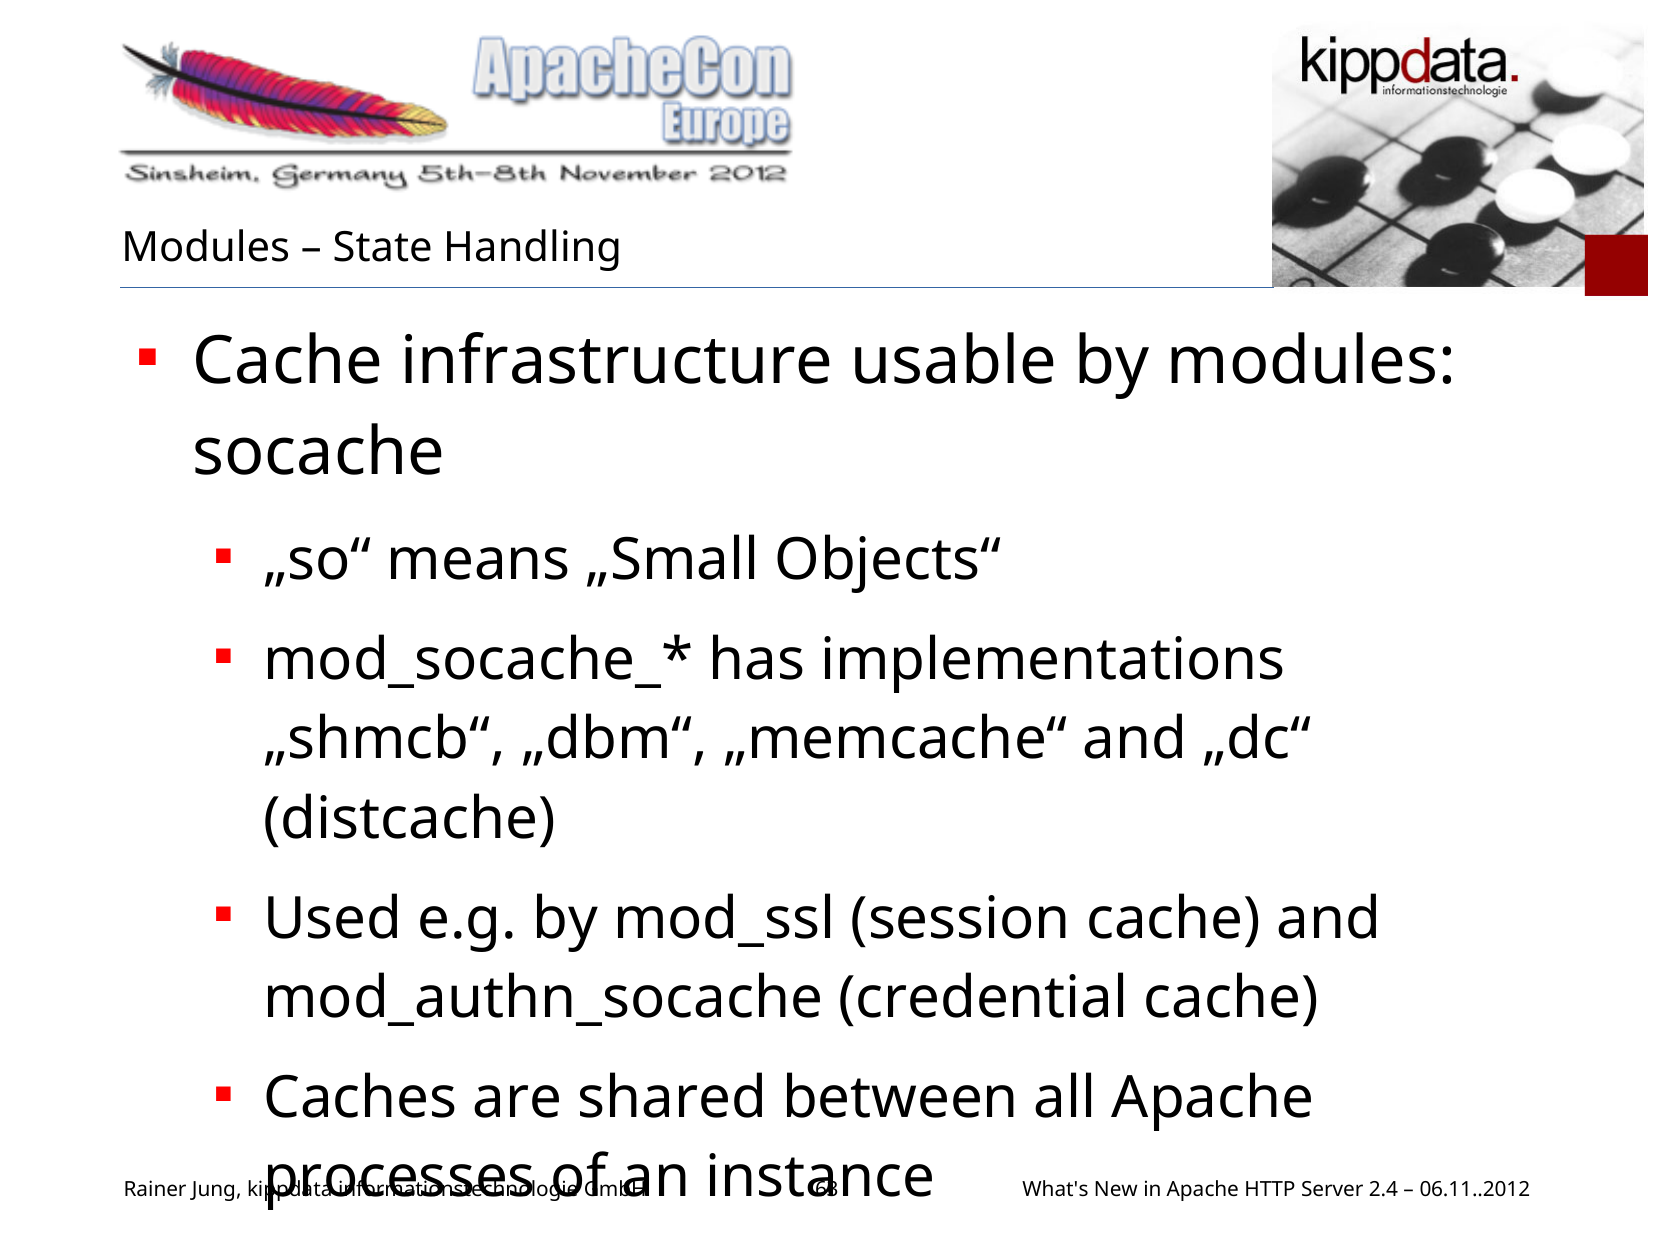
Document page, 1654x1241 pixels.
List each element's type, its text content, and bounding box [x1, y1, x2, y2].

picture [1272, 5, 1648, 302]
list Cache infrastructure usable by modules: socache „so“ means „Small Objects“ mod_socache_* has implementations „shmcb“, „dbm“, „memcache“ and „dc“ (distcache) Used e.g. by mod_ssl (session cache) and mod_authn_socache (credential cache) Caches are shared between all Apache processes of an instance [121, 312, 1534, 1150]
title Modules – State Handling [121, 204, 1242, 286]
picture [113, 32, 797, 195]
